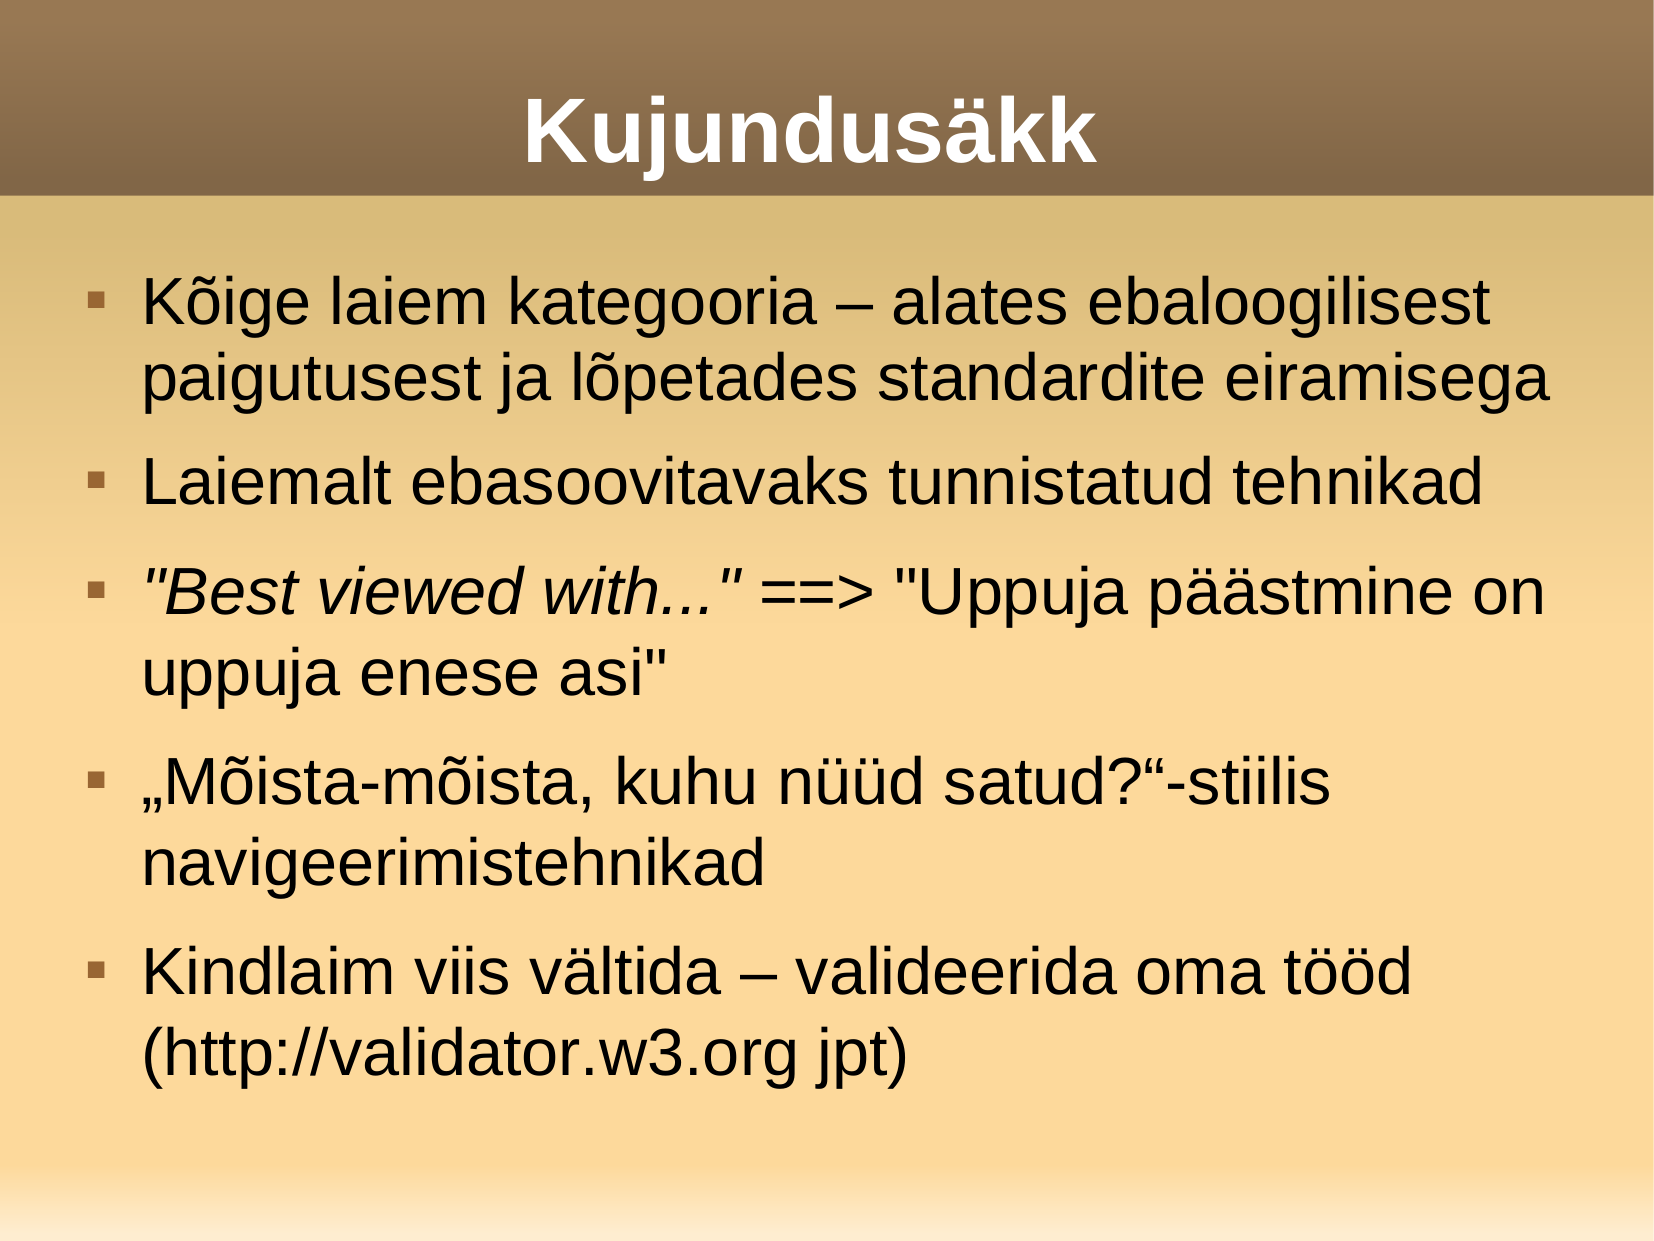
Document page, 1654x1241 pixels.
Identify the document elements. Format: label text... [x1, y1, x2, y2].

picture [0, 0, 1654, 1241]
list Kõige laiem kategooria – alates ebaloogilisest paigutusest ja lõpetades standardite eiramisega Laiemalt ebasoovitavaks tunnistatud tehnikad "Best viewed with..." ==> "Uppuja päästmine on uppuja enese asi" „Mõista-mõista, kuhu nüüd satud?“-stiilis navigeerimistehnikad Kindlaim viis vältida – valideerida oma tööd (http://validator.w3.org jpt) [70, 263, 1574, 1090]
title Kujundusäkk [105, 23, 1517, 238]
